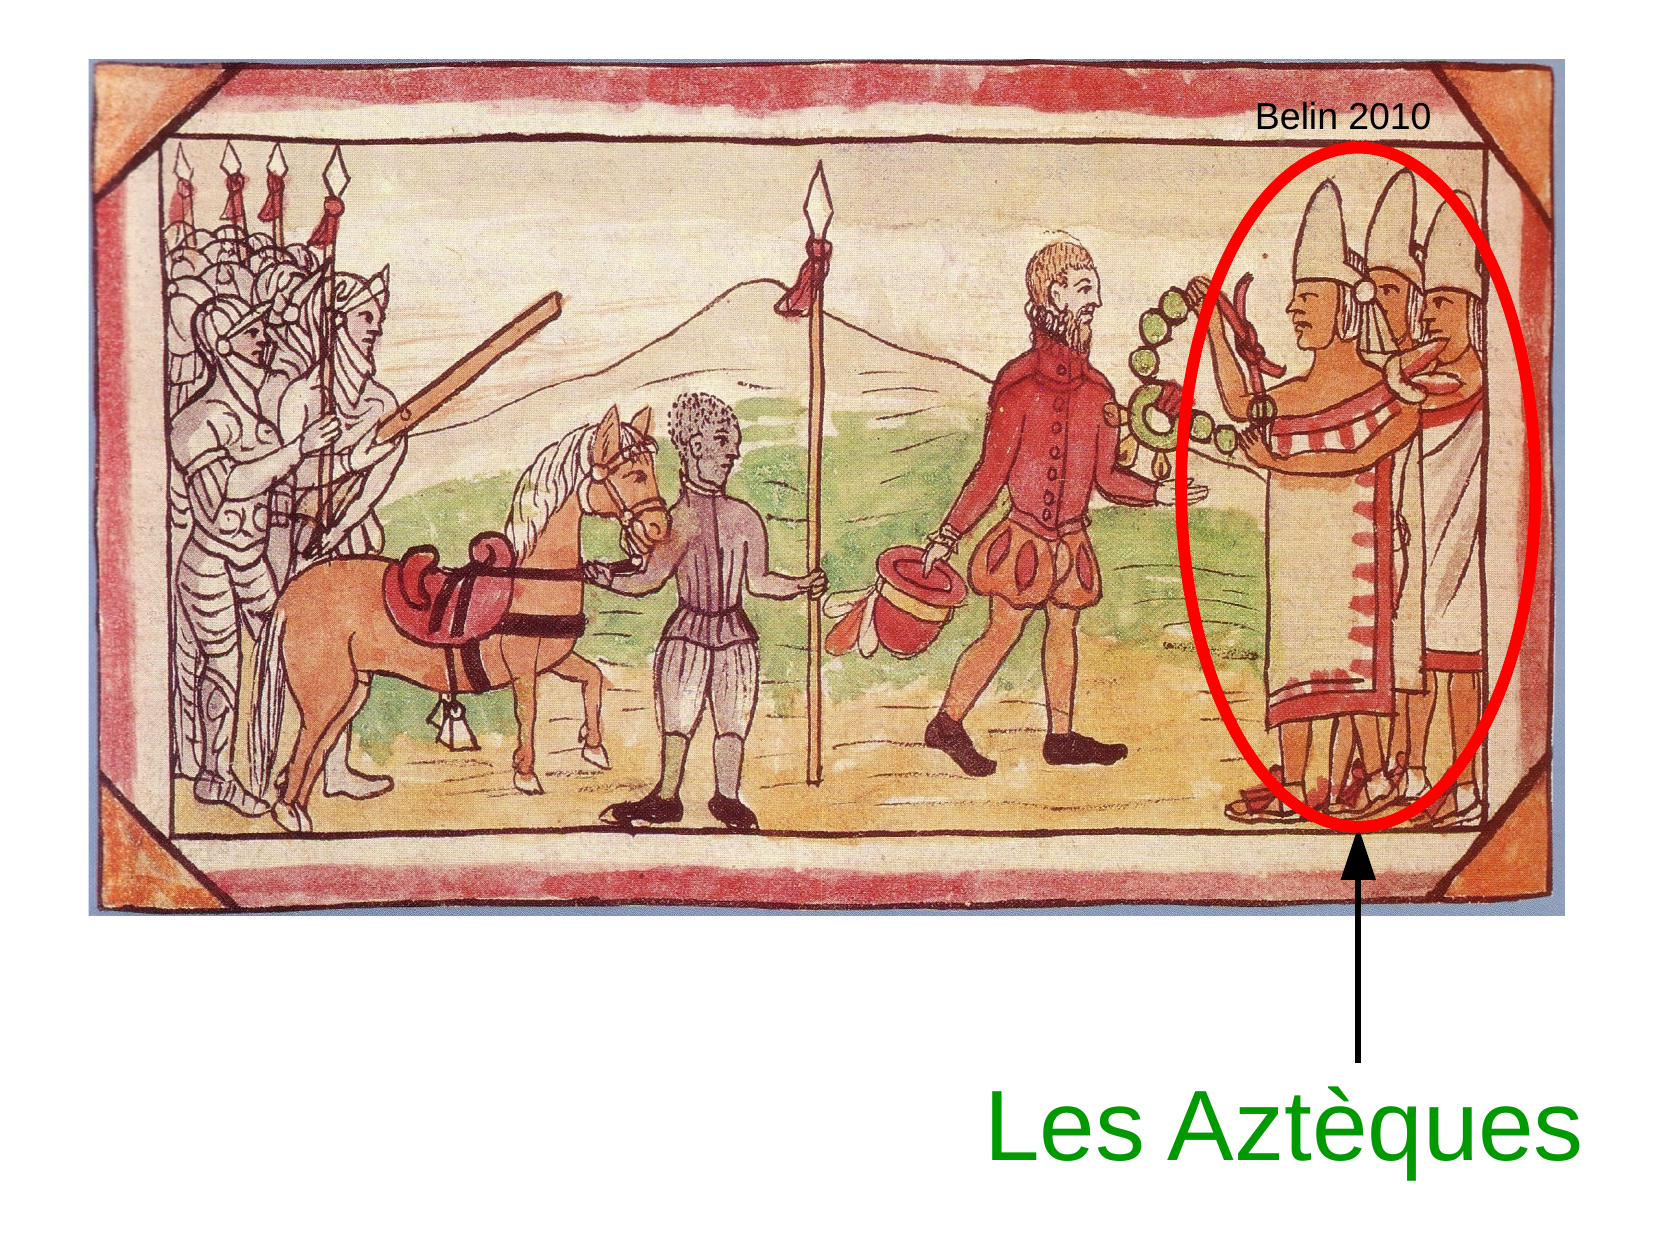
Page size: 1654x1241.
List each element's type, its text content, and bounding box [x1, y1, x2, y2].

picture [88, 59, 1565, 916]
text_box Les Aztèques [915, 1062, 1654, 1190]
picture [1188, 154, 1529, 820]
text_box Belin 2010 [1240, 88, 1477, 146]
